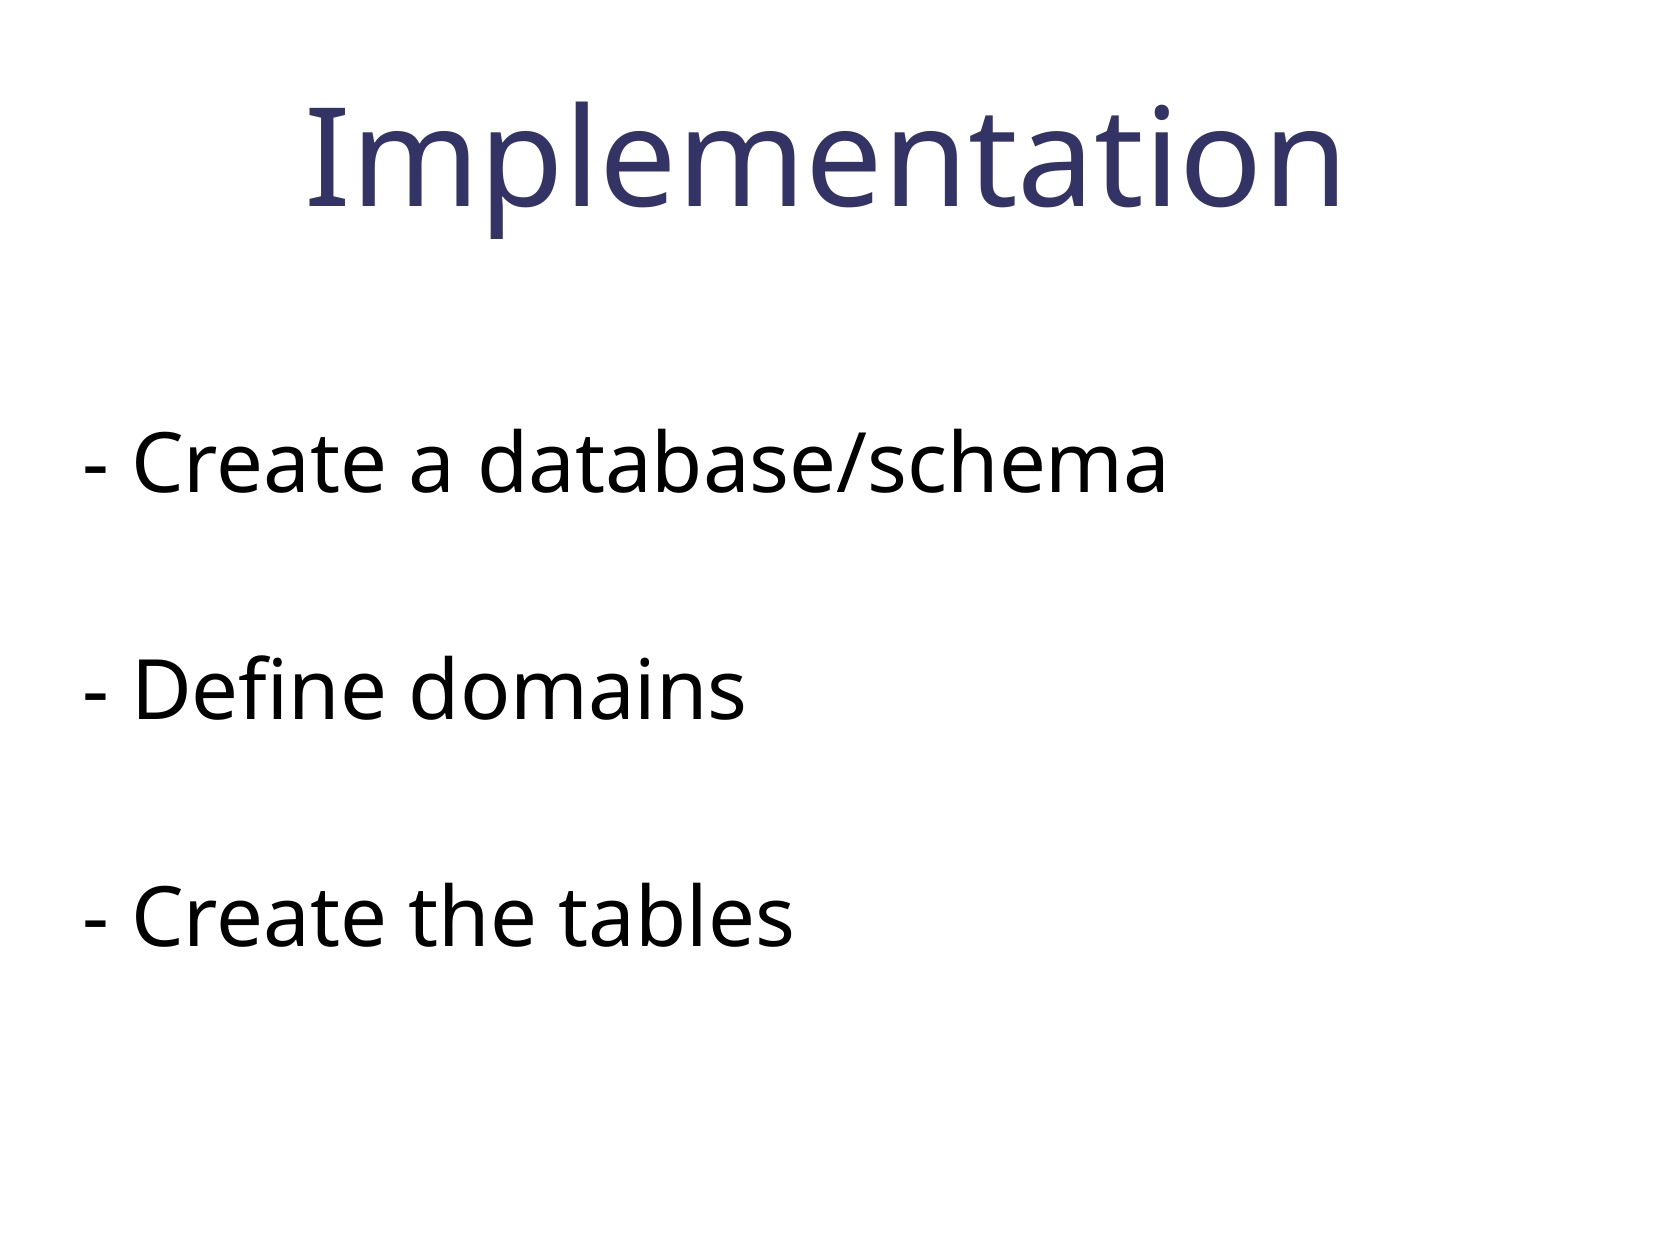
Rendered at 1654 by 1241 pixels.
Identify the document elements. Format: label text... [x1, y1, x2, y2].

subtitle - Create a database/schema - Define domains - Create the tables [82, 290, 1571, 1094]
title Implementation [82, 56, 1571, 250]
